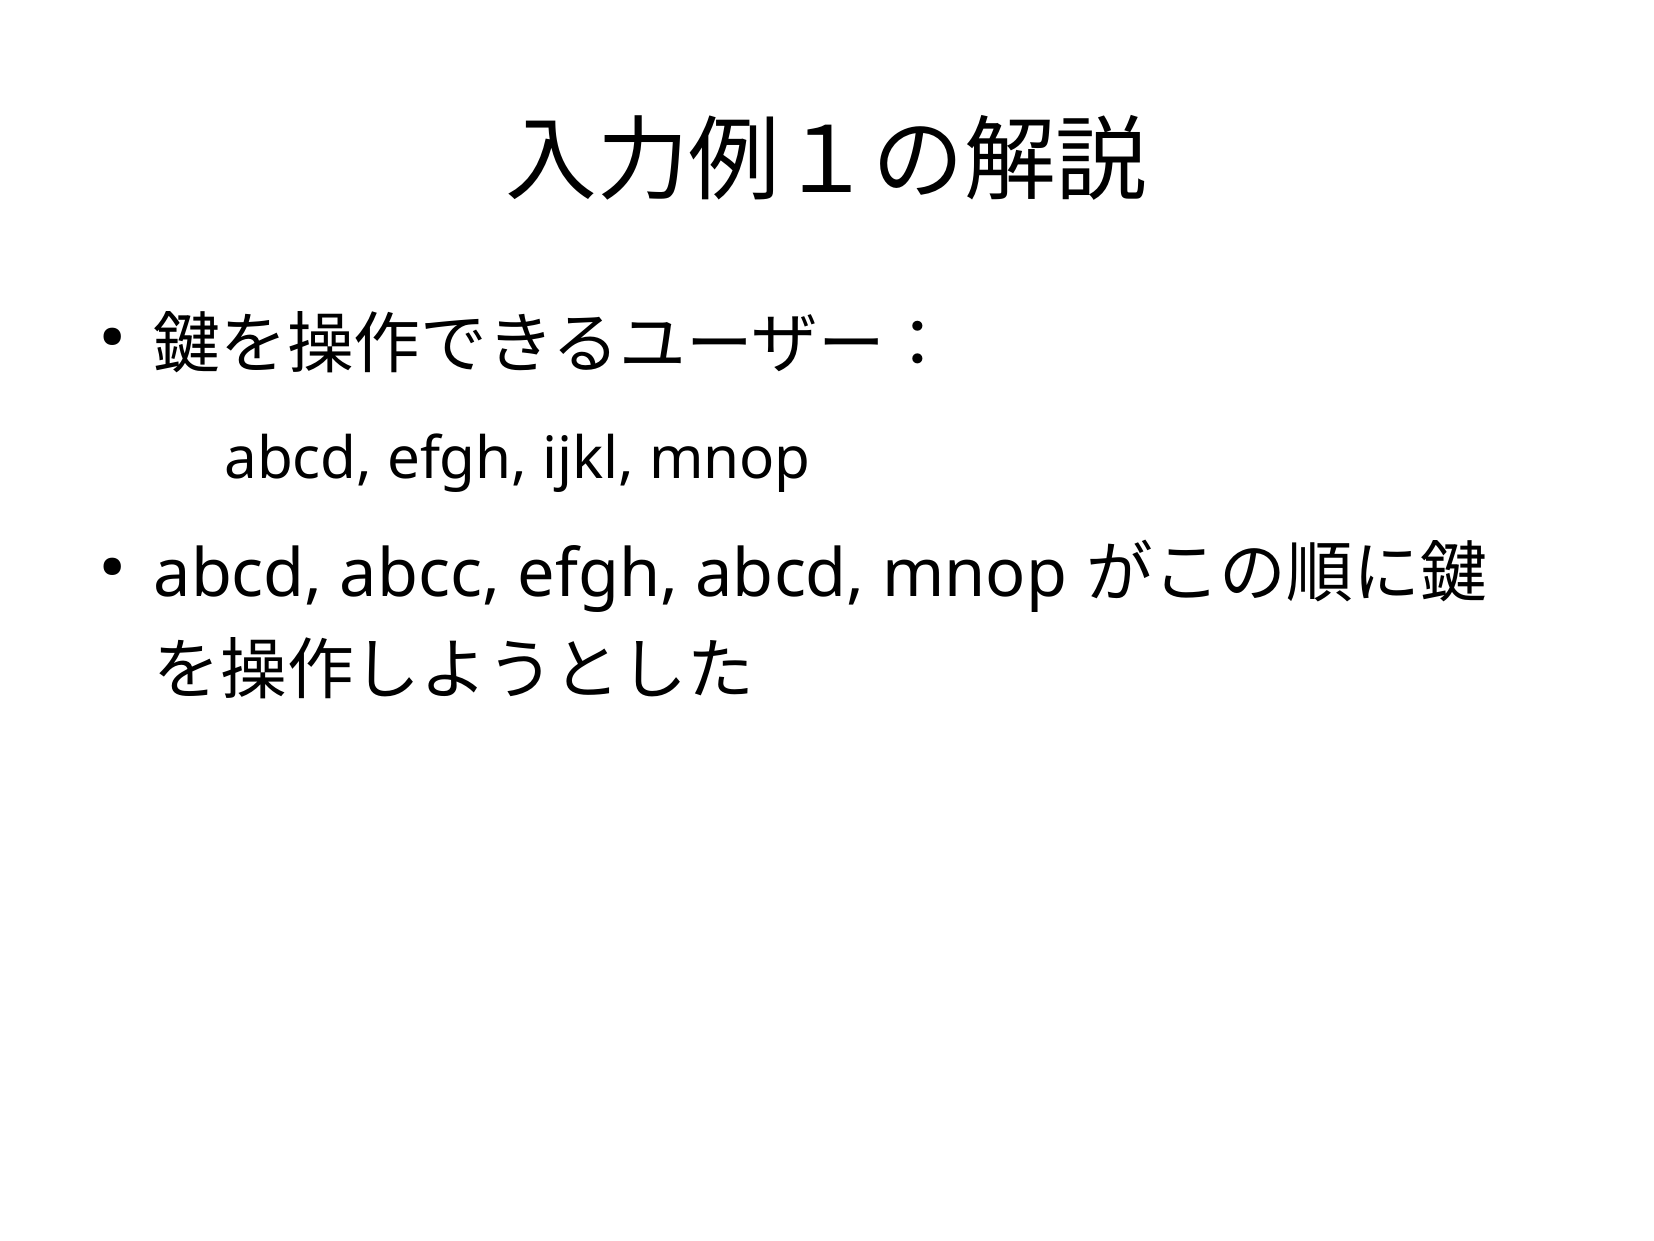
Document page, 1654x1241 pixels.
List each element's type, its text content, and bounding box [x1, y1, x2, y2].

title 入力例１の解説 [82, 49, 1571, 257]
list 鍵を操作できるユーザー： abcd, efgh, ijkl, mnop abcd, abcc, efgh, abcd, mnopがこの順に鍵を操作しようとした [82, 290, 1538, 1010]
